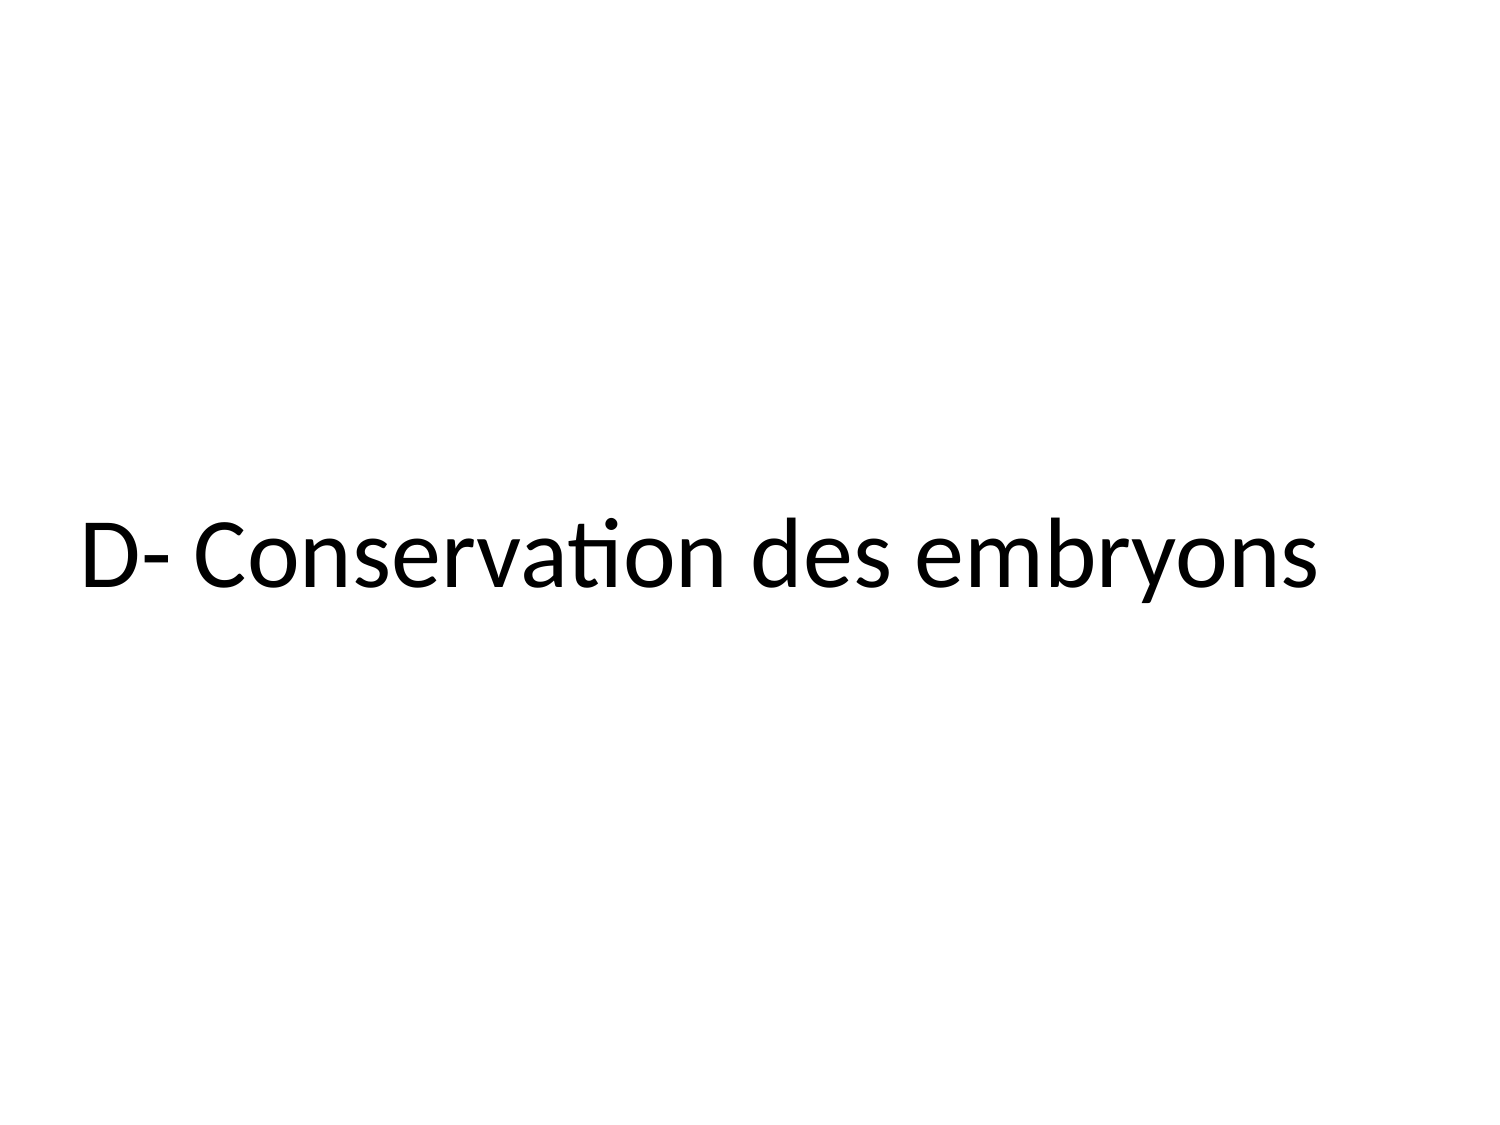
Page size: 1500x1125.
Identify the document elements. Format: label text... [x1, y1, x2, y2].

text_box D- Conservation des embryons [64, 479, 1412, 615]
